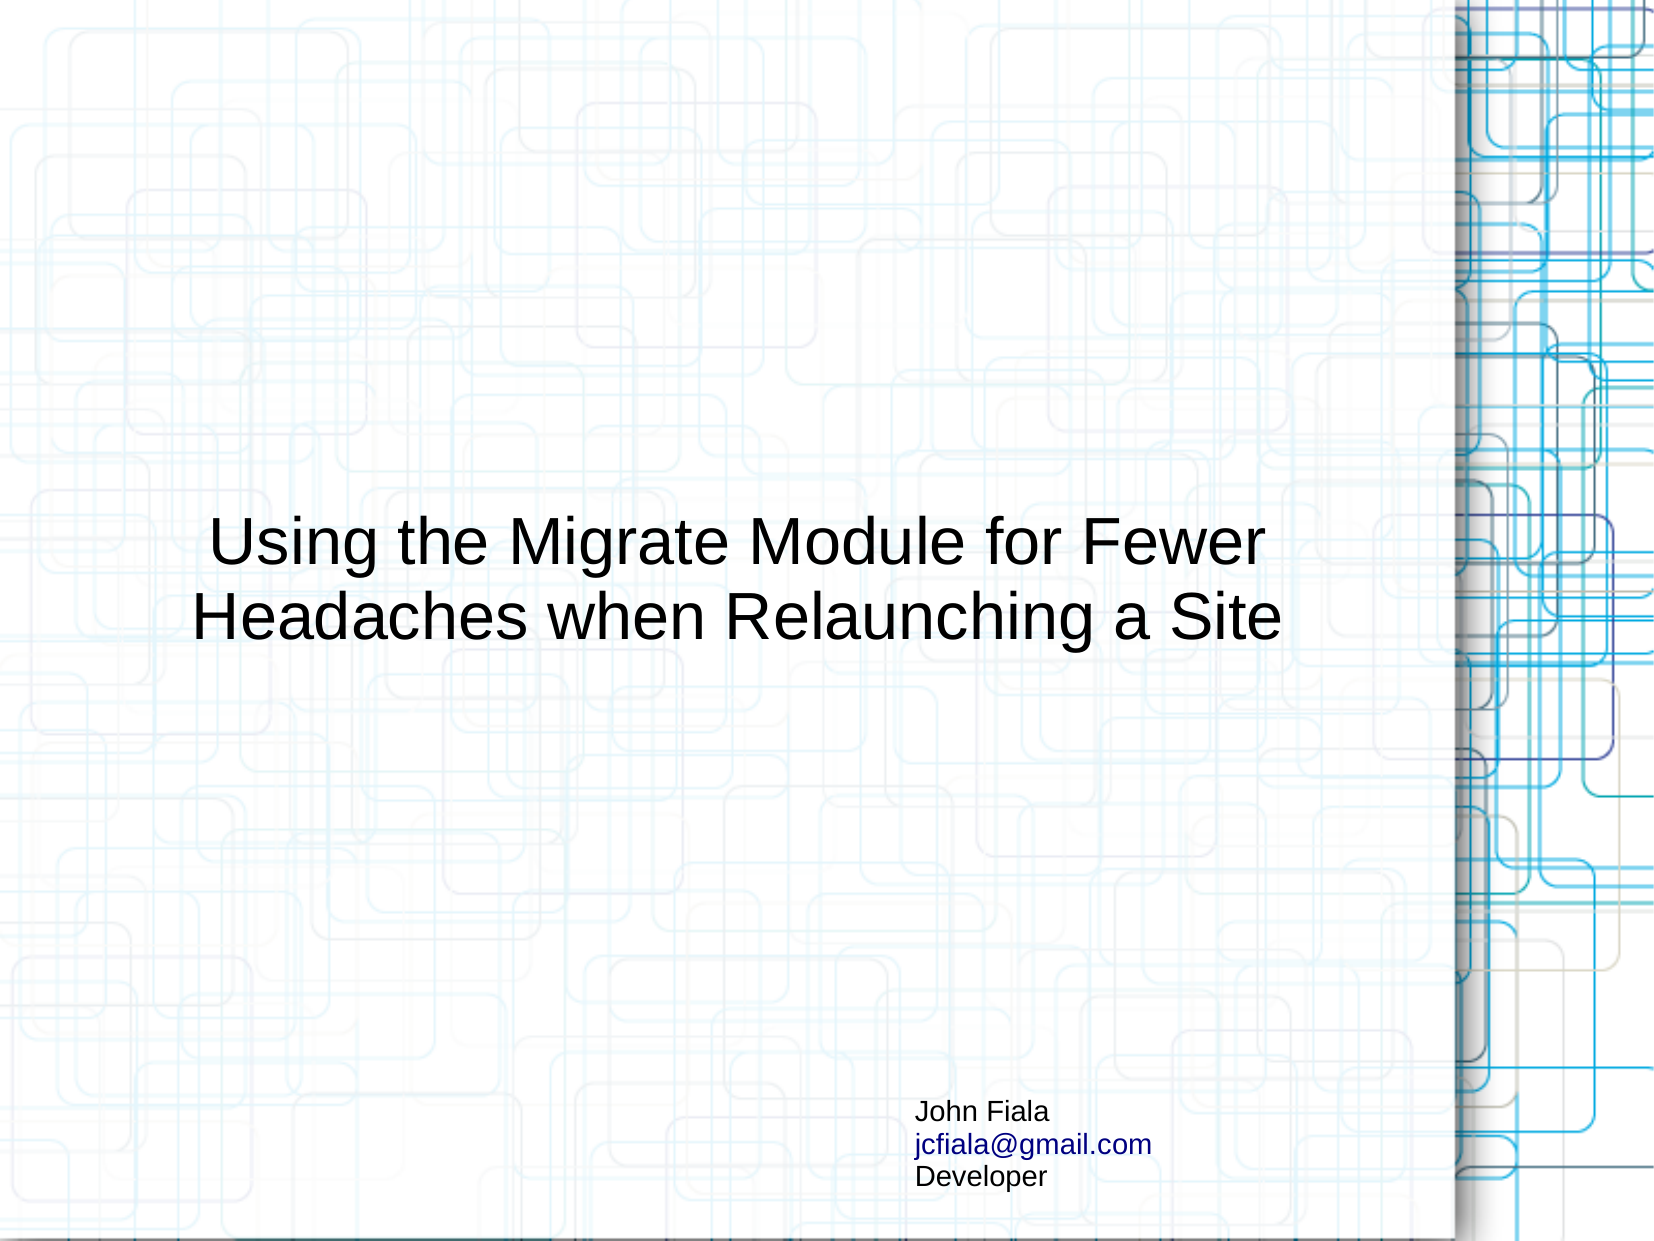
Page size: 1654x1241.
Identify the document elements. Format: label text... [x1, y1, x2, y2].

picture [0, 0, 1654, 1241]
text_box John Fiala jcfiala@gmail.com Developer [900, 1087, 1388, 1201]
subtitle Using the Migrate Module for Fewer Headaches when Relaunching a Site [59, 49, 1418, 1109]
